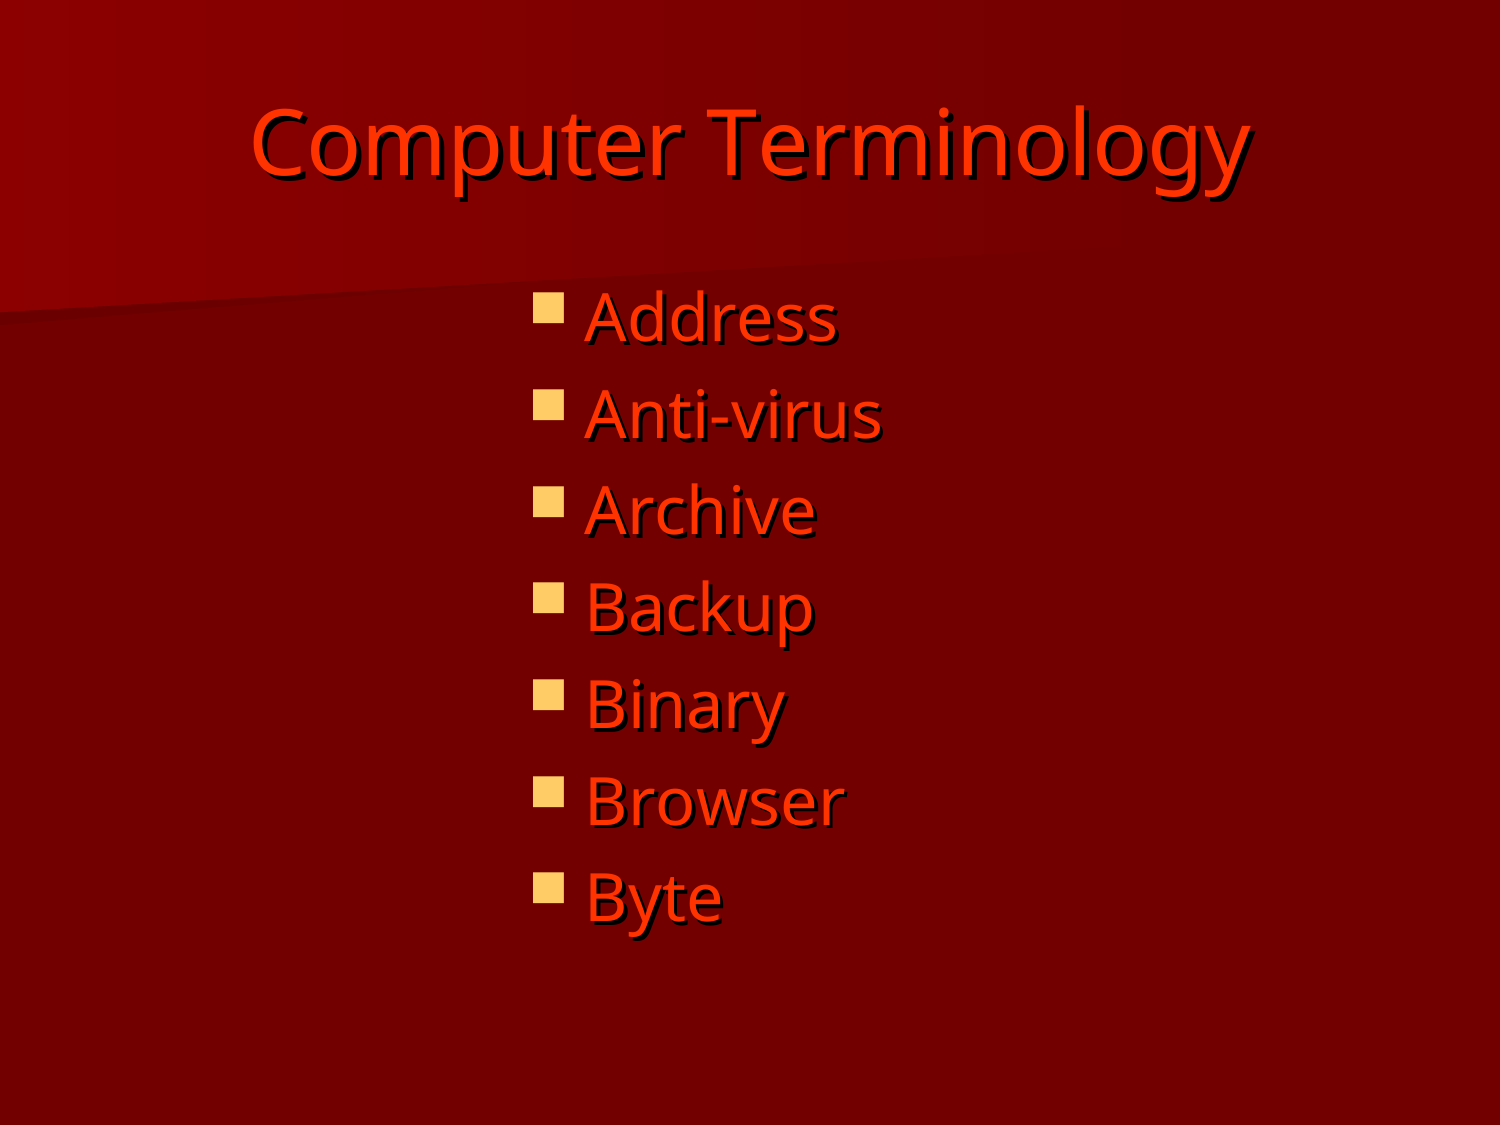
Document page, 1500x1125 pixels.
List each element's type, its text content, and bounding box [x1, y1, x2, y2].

title Computer Terminology [75, 45, 1426, 233]
list Address Anti-virus Archive Backup Binary Browser Byte [513, 267, 987, 1005]
